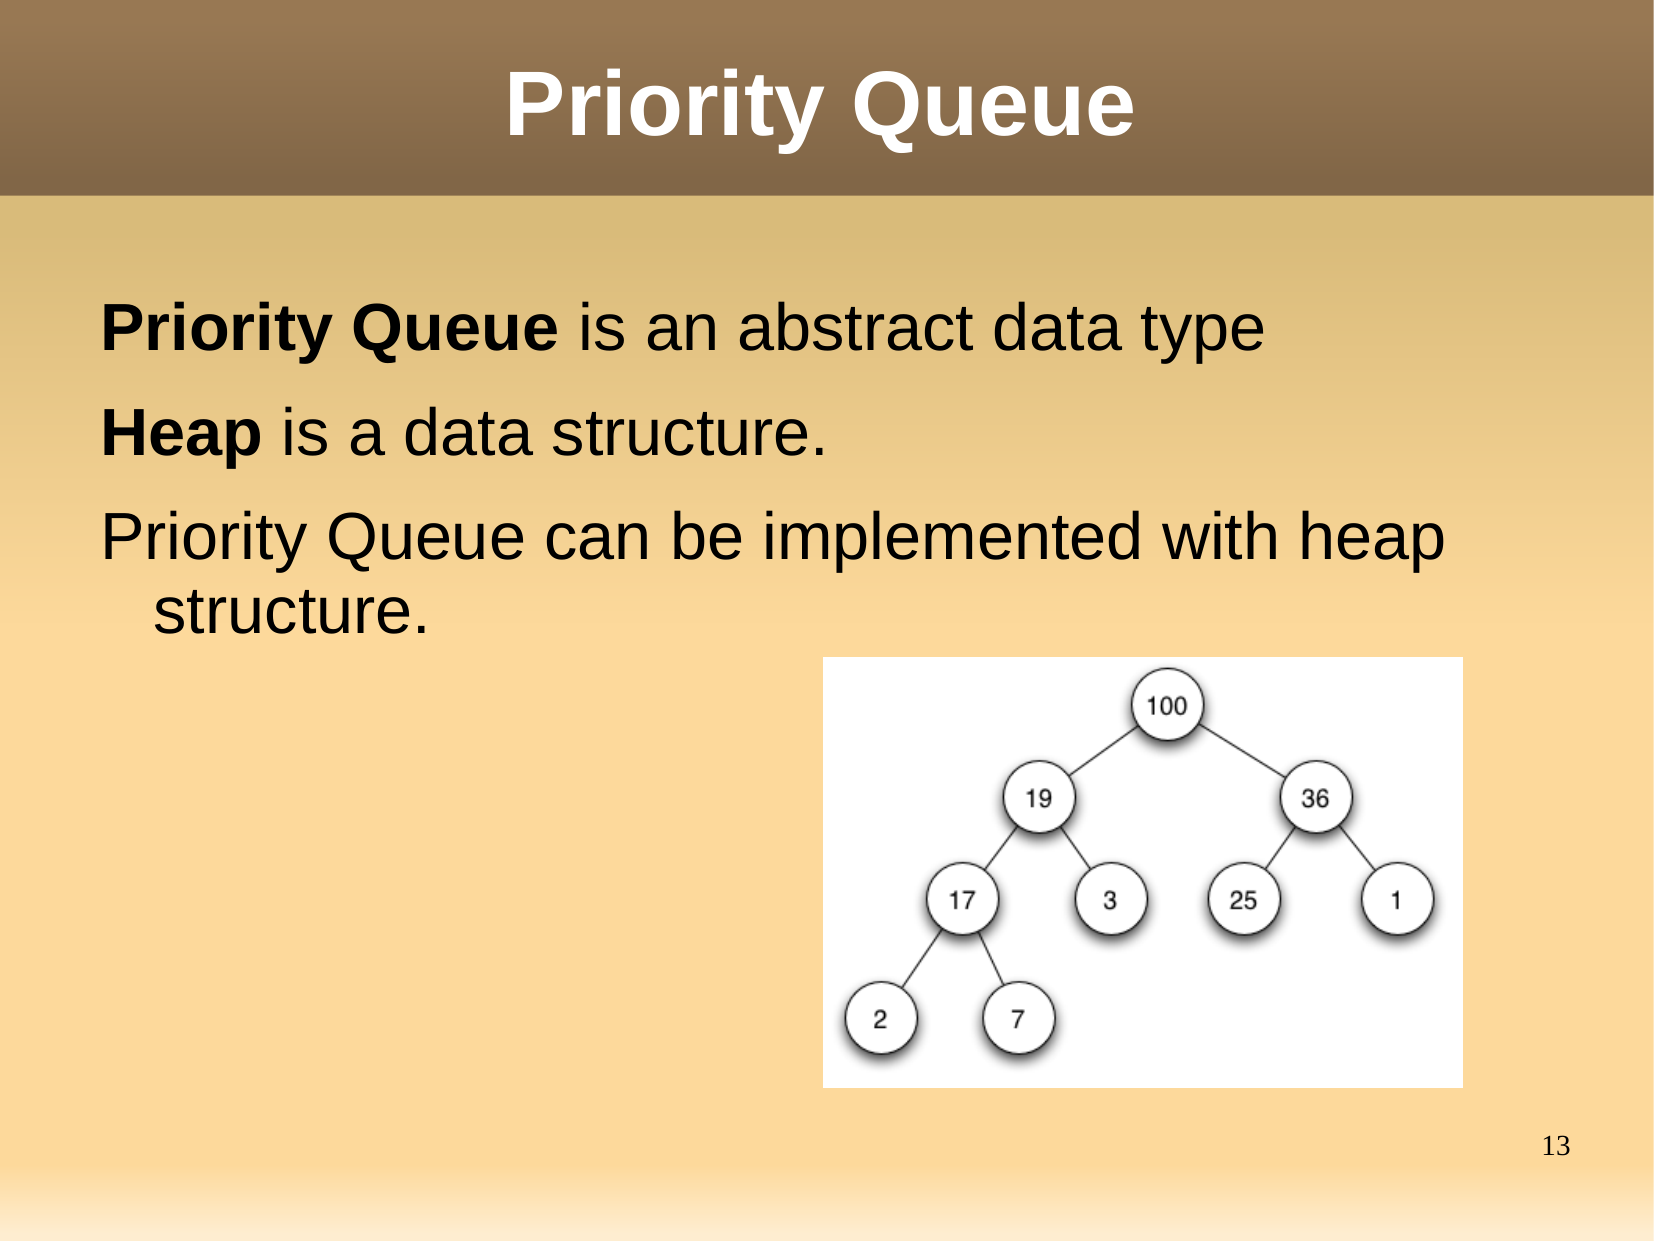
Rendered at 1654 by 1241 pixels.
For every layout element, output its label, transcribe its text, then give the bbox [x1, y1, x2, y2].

list Priority Queue is an abstract data type Heap is a data structure. Priority Queue can be implemented with heap structure. [82, 290, 1571, 1094]
picture [0, 0, 1654, 1241]
title Priority Queue [76, 7, 1565, 200]
